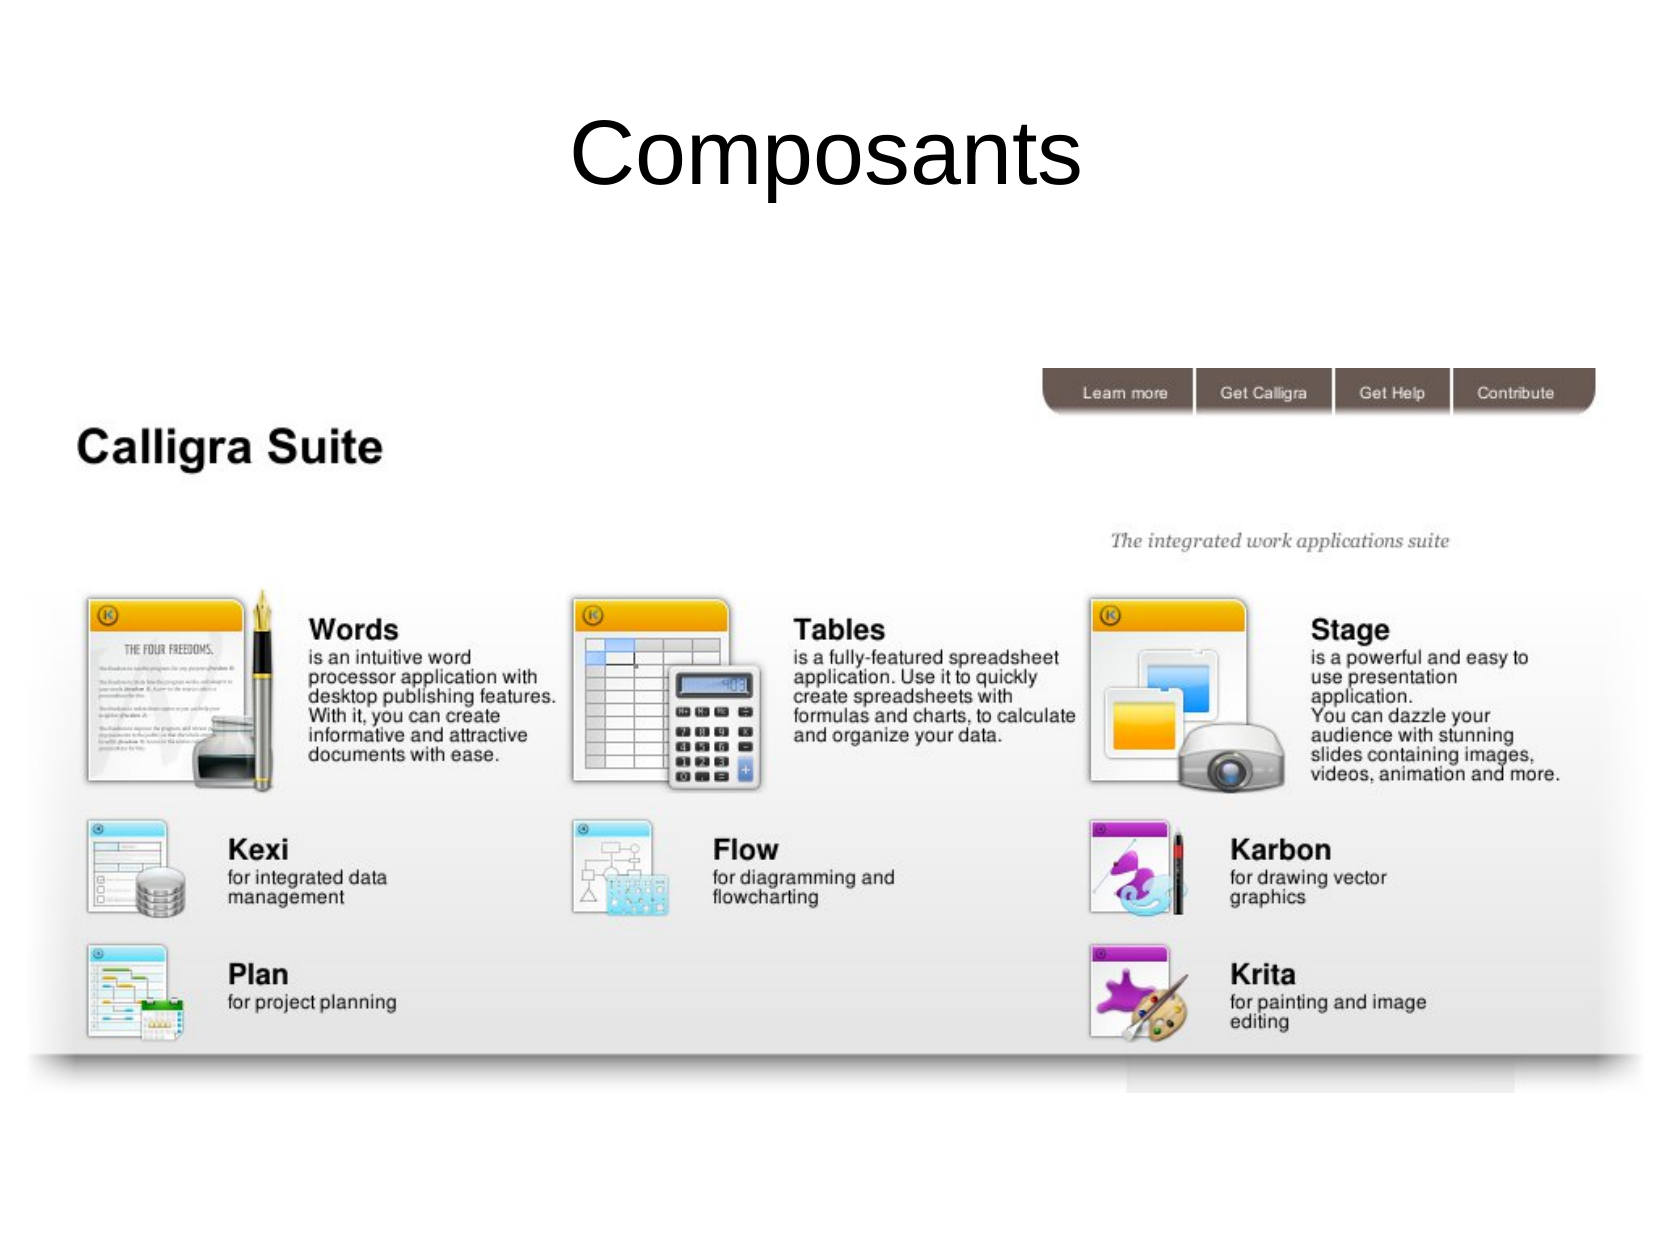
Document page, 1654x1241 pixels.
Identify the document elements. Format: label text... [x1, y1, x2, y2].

text_box Composants [82, 94, 1571, 212]
picture [0, 368, 1654, 1093]
